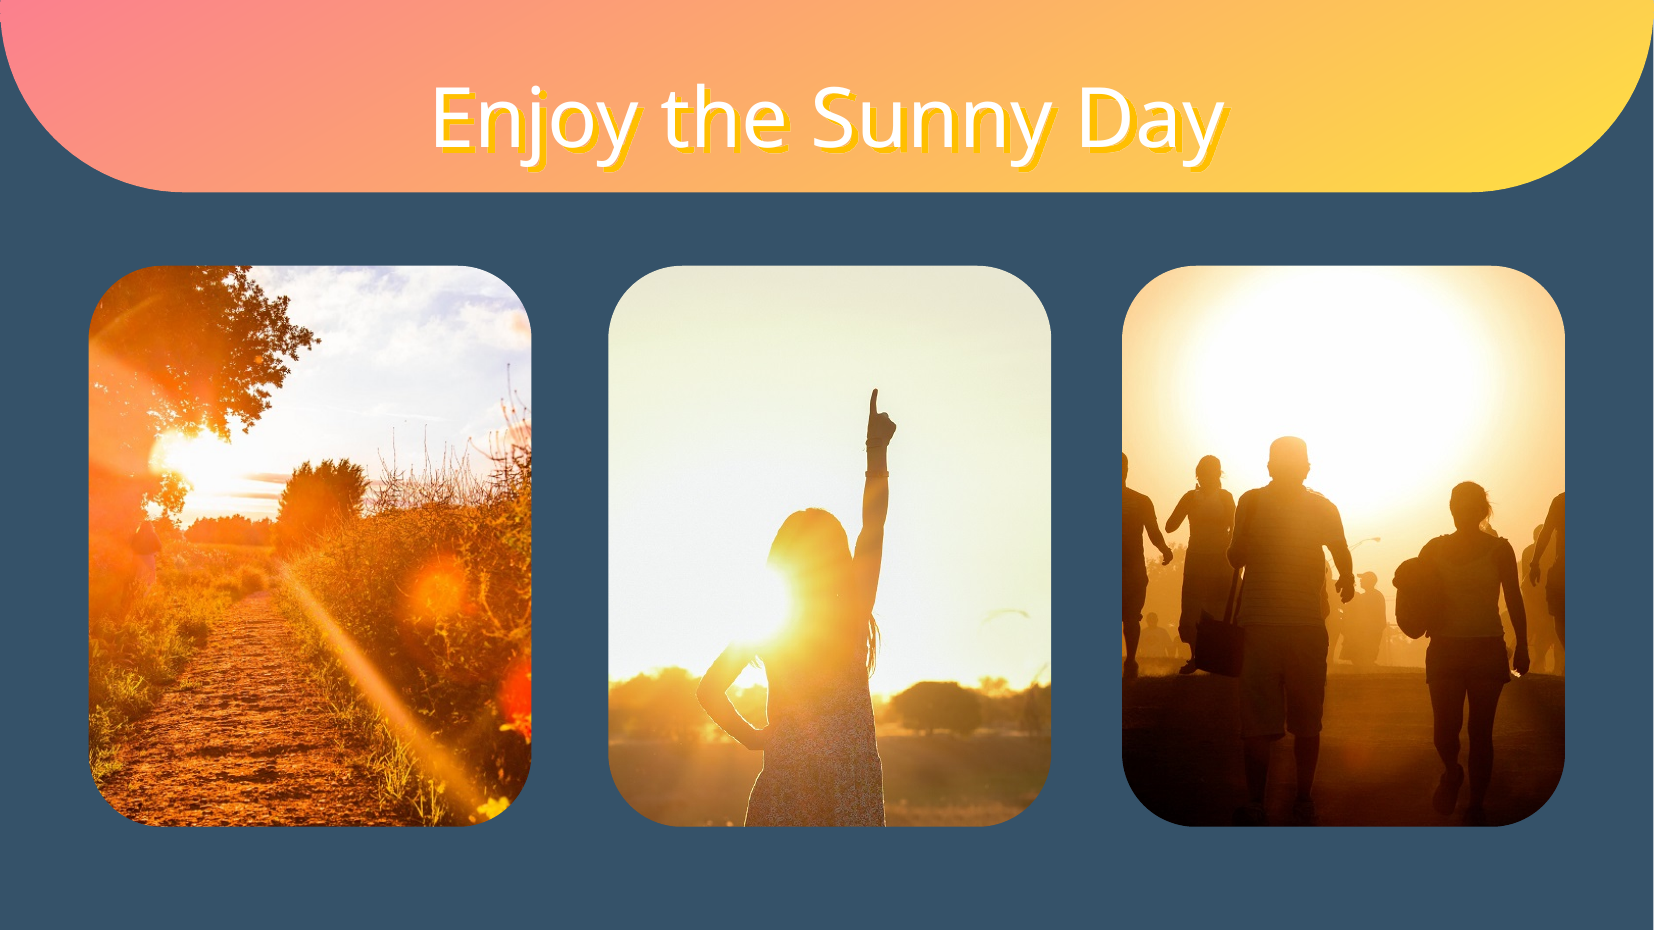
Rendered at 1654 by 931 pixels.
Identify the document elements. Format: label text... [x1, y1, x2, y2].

text_box [1122, 265, 1565, 827]
text_box [88, 265, 532, 827]
title Enjoy the Sunny Day [82, 37, 1571, 193]
text_box [608, 265, 1052, 827]
